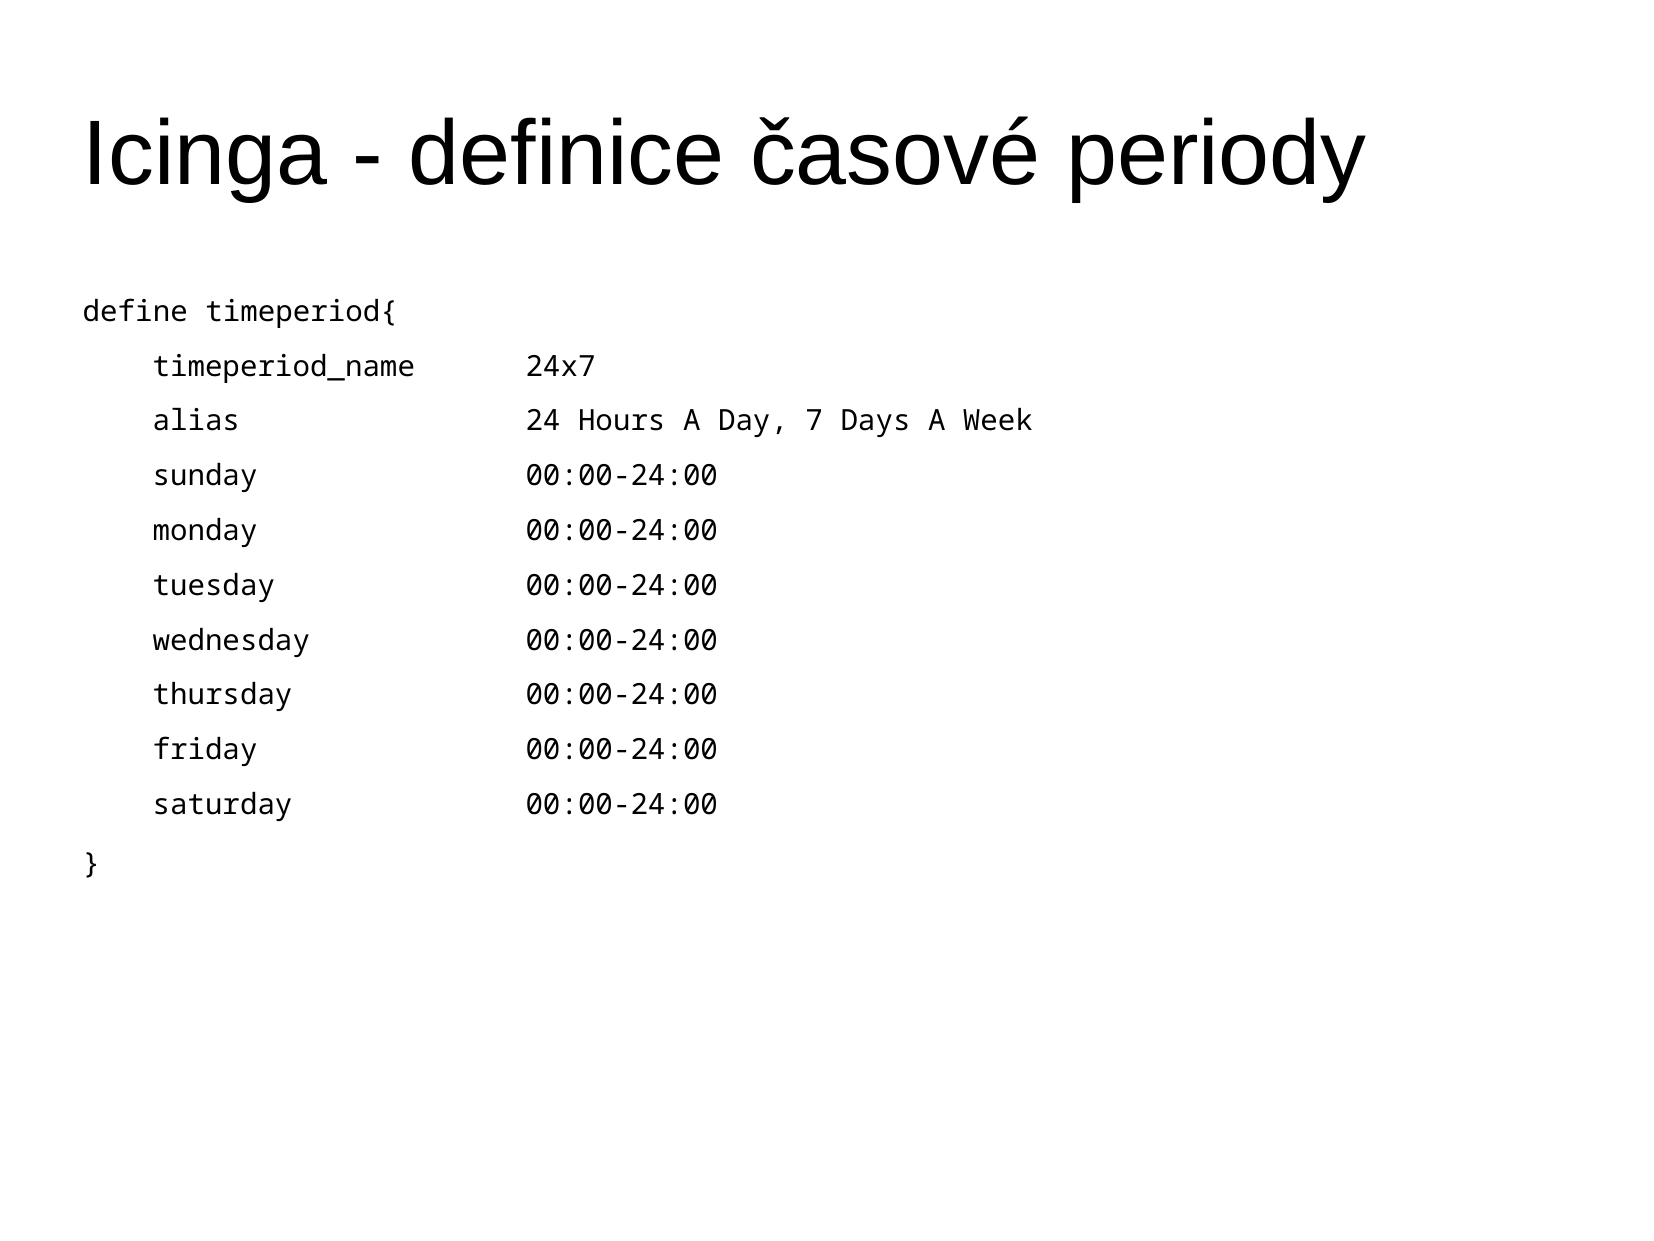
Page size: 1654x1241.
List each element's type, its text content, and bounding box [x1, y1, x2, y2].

title Icinga - definice časové periody [82, 49, 1571, 257]
list define timeperiod{ timeperiod_name 24x7 alias 24 Hours A Day, 7 Days A Week sunday 00:00-24:00 monday 00:00-24:00 tuesday 00:00-24:00 wednesday 00:00-24:00 thursday 00:00-24:00 friday 00:00-24:00 saturday 00:00-24:00 } [82, 290, 1571, 1010]
